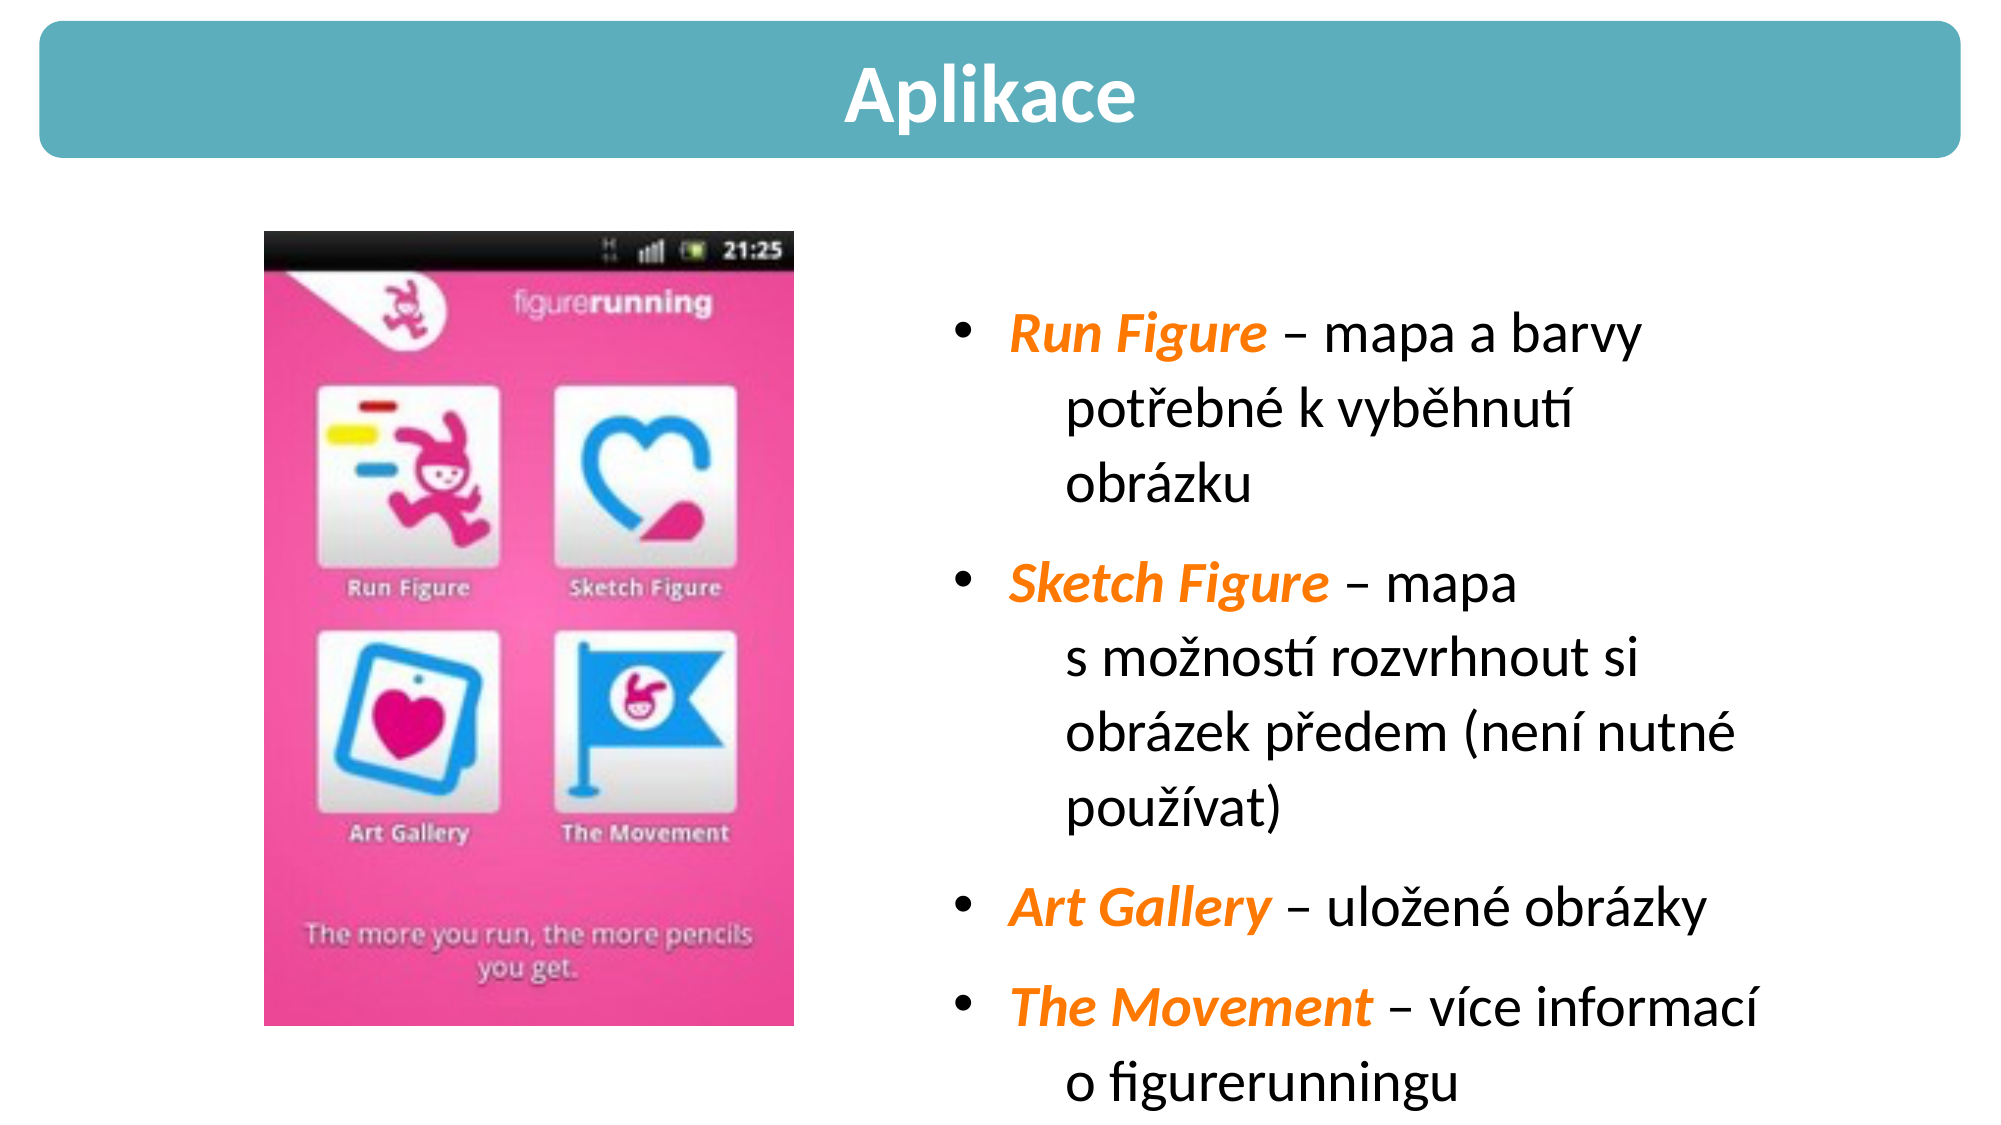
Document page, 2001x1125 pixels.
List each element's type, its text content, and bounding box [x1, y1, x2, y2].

text_box Run Figure – mapa a barvy potřebné k vyběhnutí obrázku Sketch Figure – mapa s možností rozvrhnout si obrázek předem (není nutné používat) Art Gallery – uložené obrázky The Movement – více informací o figurerunningu [938, 281, 1781, 1051]
text_box Aplikace [39, 20, 1961, 158]
picture [264, 231, 794, 1026]
